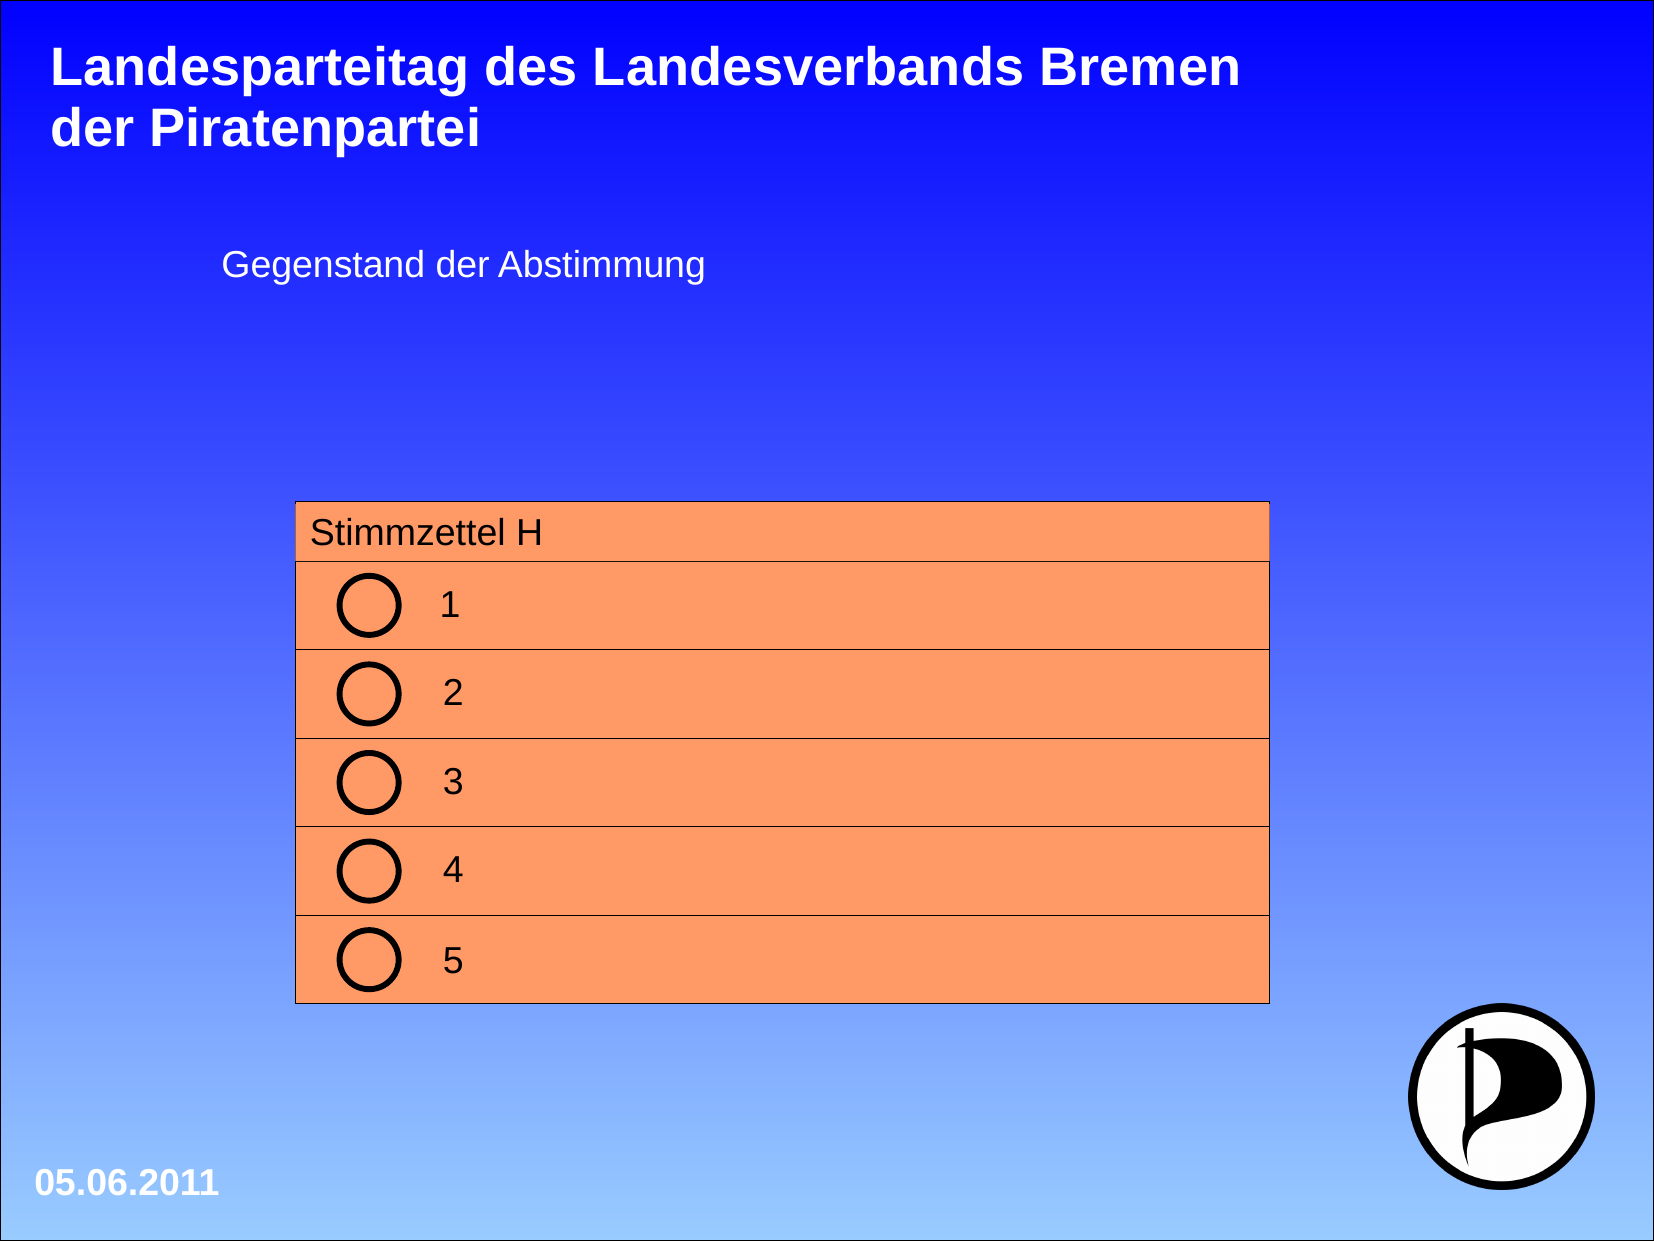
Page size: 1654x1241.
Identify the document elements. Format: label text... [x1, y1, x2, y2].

text_box [295, 827, 1270, 915]
text_box 1 [424, 575, 476, 633]
text_box [295, 562, 1270, 649]
text_box [295, 916, 1270, 1004]
text_box 4 [428, 841, 479, 899]
text_box Gegenstand der Abstimmung [206, 236, 1388, 473]
text_box 5 [428, 932, 479, 990]
text_box 2 [428, 664, 479, 722]
text_box Stimmzettel H [295, 504, 1270, 562]
text_box [295, 739, 1270, 826]
text_box 4 [1, 412, 206, 416]
text_box 3 [428, 752, 479, 810]
text_box [295, 650, 1270, 738]
picture [1408, 1003, 1595, 1190]
text_box 4 [1388, 412, 1653, 416]
